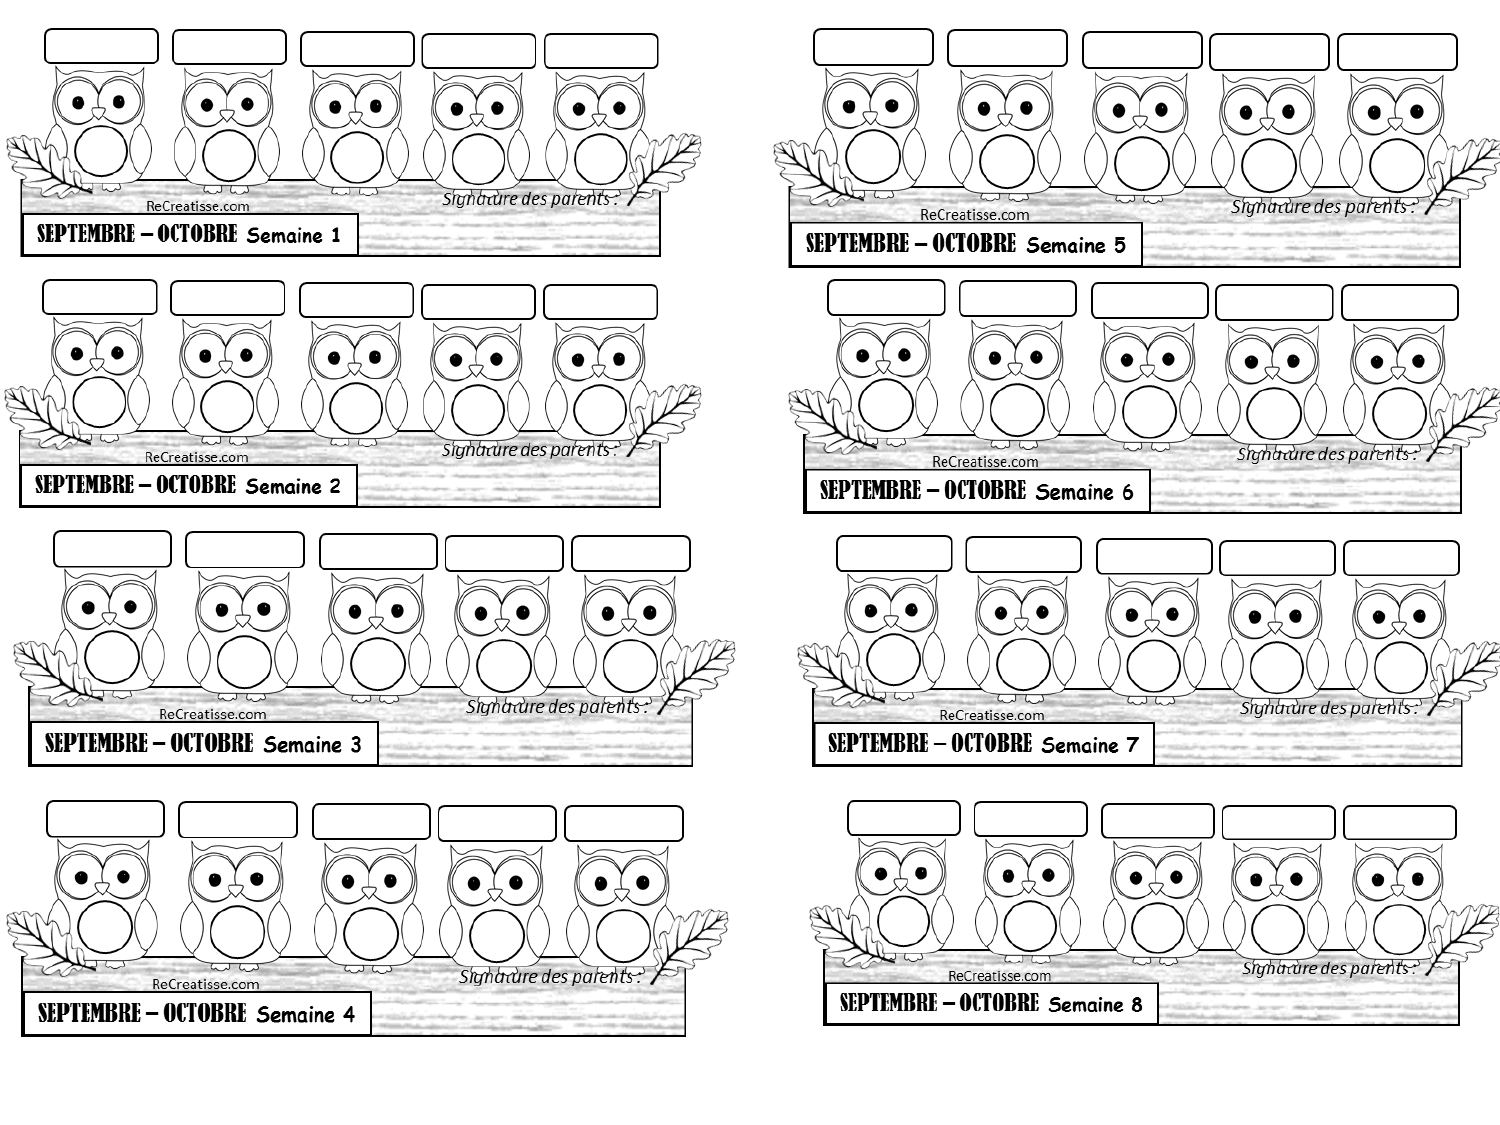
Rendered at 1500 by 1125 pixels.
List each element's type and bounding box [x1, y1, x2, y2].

picture [782, 279, 1500, 518]
picture [0, 279, 710, 512]
picture [7, 530, 744, 771]
picture [0, 28, 710, 261]
picture [767, 28, 1500, 272]
picture [791, 535, 1500, 771]
picture [0, 800, 737, 1041]
picture [803, 800, 1500, 1030]
